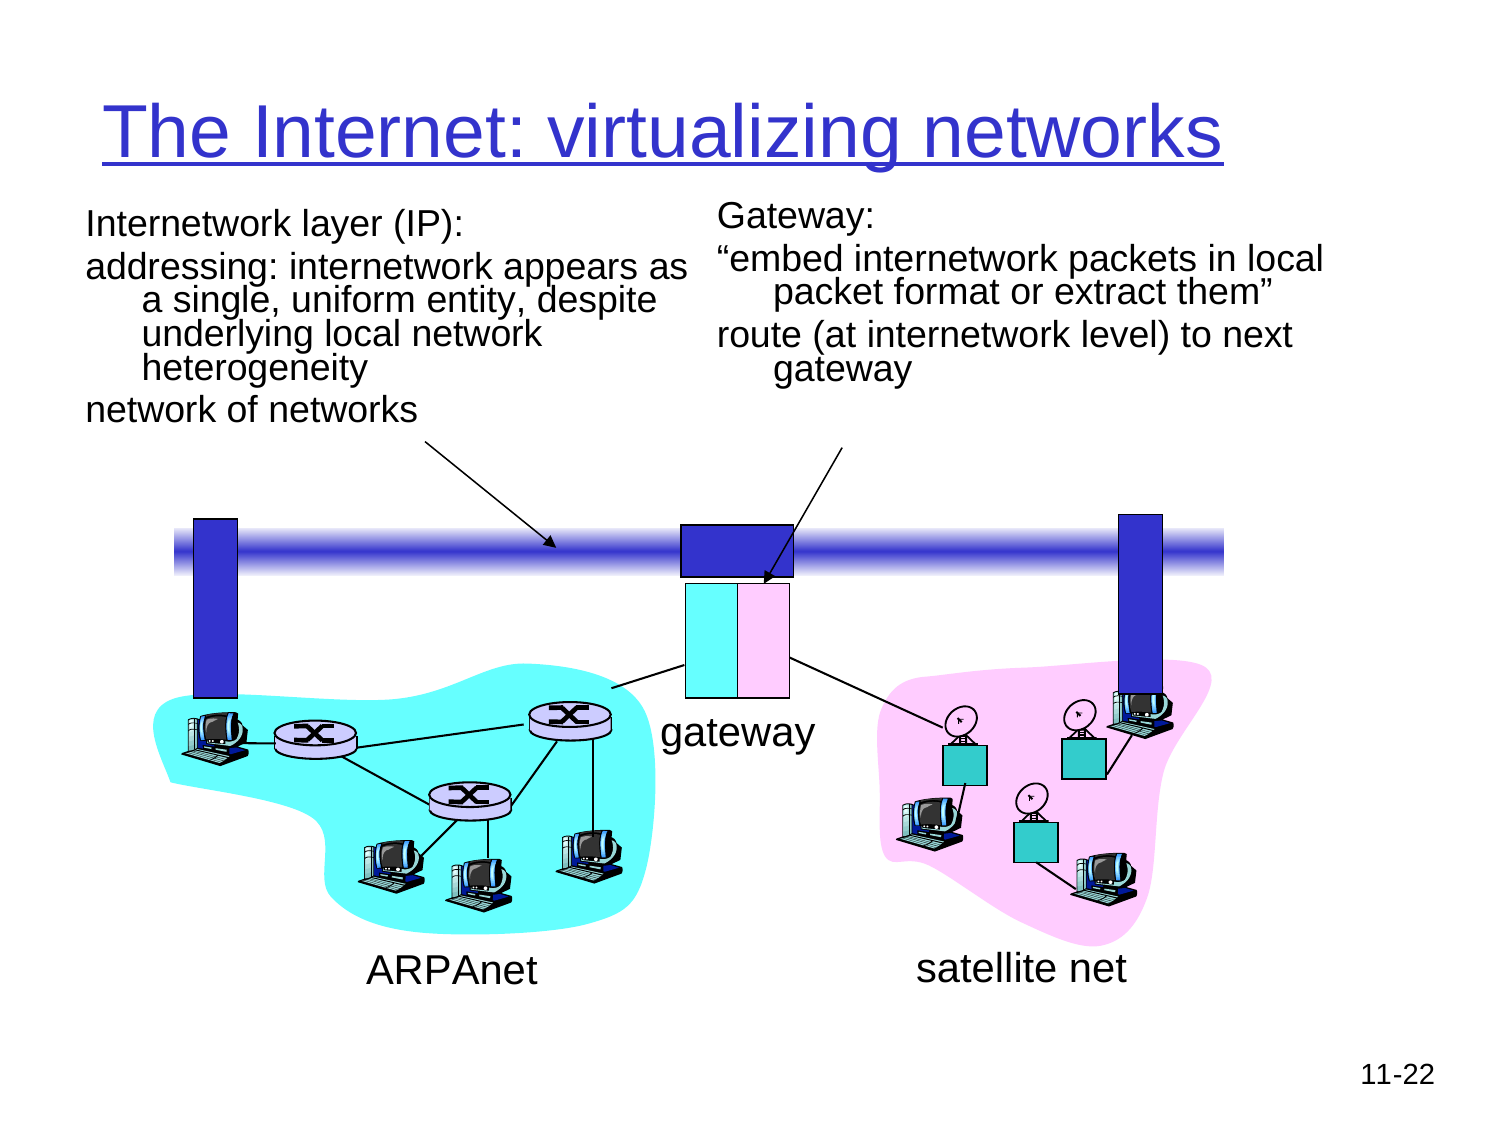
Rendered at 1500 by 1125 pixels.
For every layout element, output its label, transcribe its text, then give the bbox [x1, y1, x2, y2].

picture [1063, 699, 1097, 738]
picture [1015, 782, 1049, 822]
picture [181, 711, 250, 767]
text_box gateway [645, 700, 831, 763]
picture [445, 858, 514, 913]
title The Internet: virtualizing networks [87, 37, 1413, 225]
chart [1070, 852, 1139, 907]
picture [357, 839, 426, 894]
text_box ARPAnet [351, 939, 553, 1002]
picture [1106, 684, 1175, 740]
text_box Internetwork layer (IP): addressing: internetwork appears as a single, uniform entity, despite underlying local network heterogeneity network of networks [70, 202, 702, 442]
text_box [153, 518, 795, 935]
text_box [685, 583, 790, 698]
picture [944, 705, 978, 745]
text_box [772, 514, 1225, 937]
chart [555, 829, 624, 884]
list Gateway: “embed internetwork packets in local packet format or extract them” route (at internetwork level) to next gateway [702, 193, 1353, 481]
text_box satellite net [901, 937, 1142, 1000]
picture [895, 797, 965, 852]
